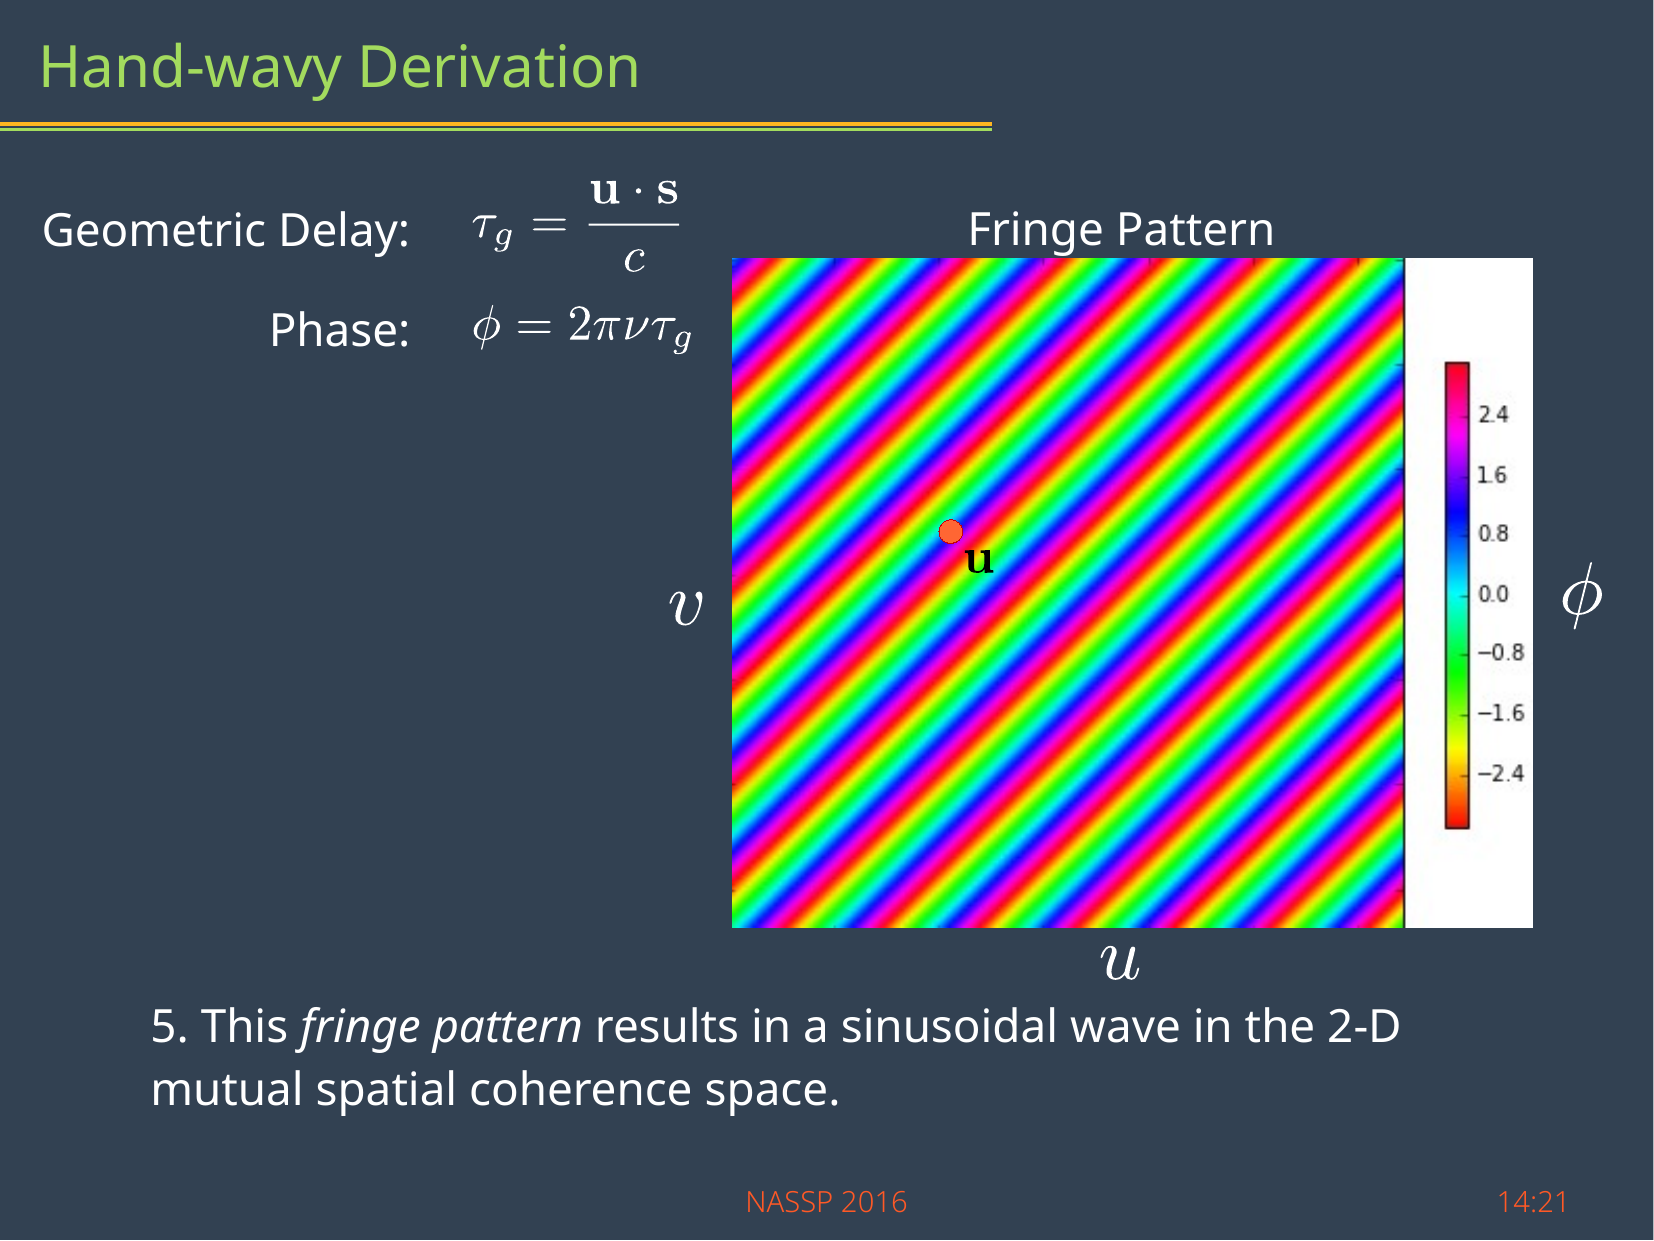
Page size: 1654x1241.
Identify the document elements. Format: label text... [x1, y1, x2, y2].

text_box Geometric Delay: [0, 190, 426, 260]
text_box [1559, 561, 1604, 630]
picture [732, 259, 1211, 738]
picture [732, 258, 1533, 928]
picture [732, 259, 1114, 641]
text_box [471, 304, 693, 355]
picture [732, 258, 823, 349]
picture [732, 258, 921, 447]
text_box Hand-wavy Derivation [23, 17, 1063, 103]
text_box Fringe Pattern [944, 188, 1298, 259]
text_box [667, 591, 707, 626]
picture [732, 258, 1309, 836]
text_box [962, 550, 995, 573]
picture [732, 258, 1017, 543]
text_box [939, 519, 963, 544]
text_box 5. This fringe pattern results in a sinusoidal wave in the 2-D mutual spatial coherence space. [135, 986, 1554, 1112]
text_box [1098, 945, 1142, 980]
text_box Phase: [0, 290, 426, 361]
text_box [471, 180, 680, 272]
